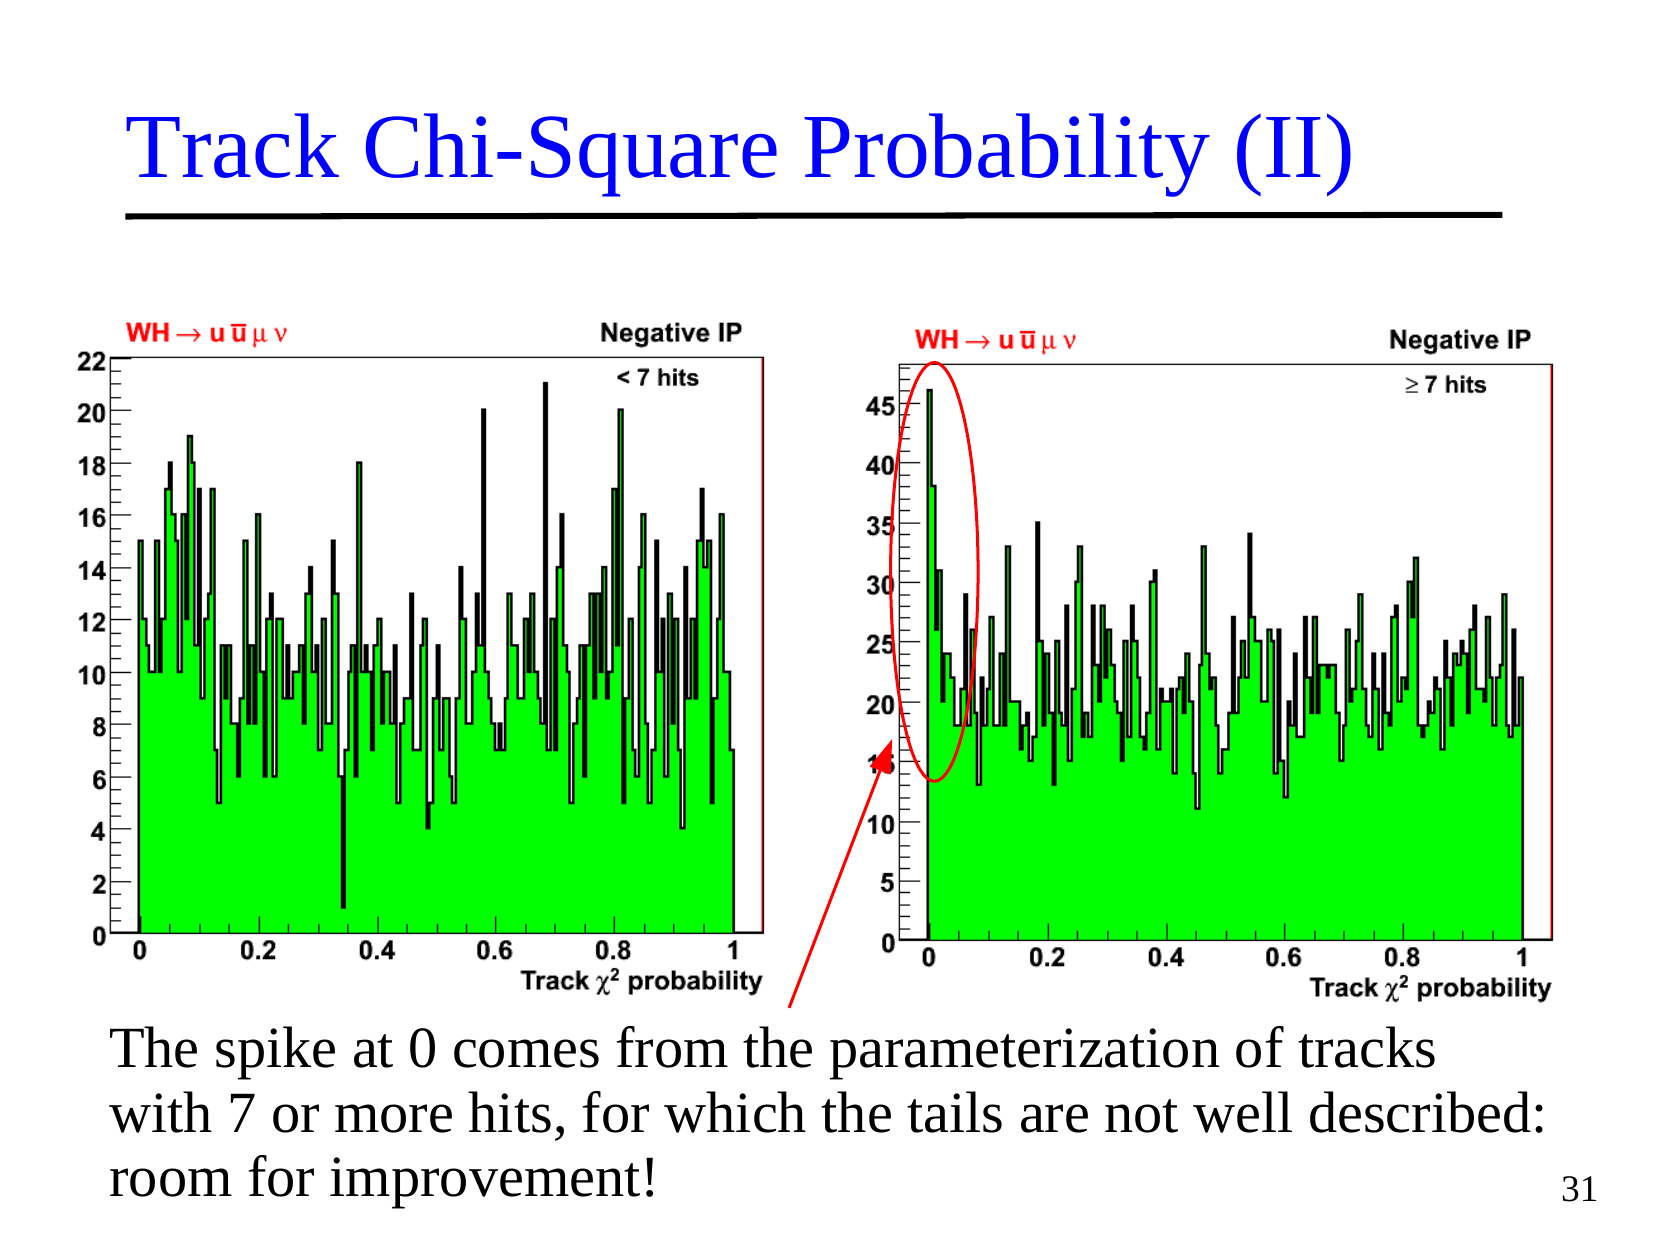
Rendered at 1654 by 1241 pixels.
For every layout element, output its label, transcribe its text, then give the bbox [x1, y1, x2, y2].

picture [29, 285, 1634, 1013]
text_box Track Chi-Square Probability (II) [125, 95, 1592, 211]
text_box The spike at 0 comes from the parameterization of tracks with 7 or more hits, for which the tails are not well described: room for improvement! [109, 1015, 1519, 1210]
